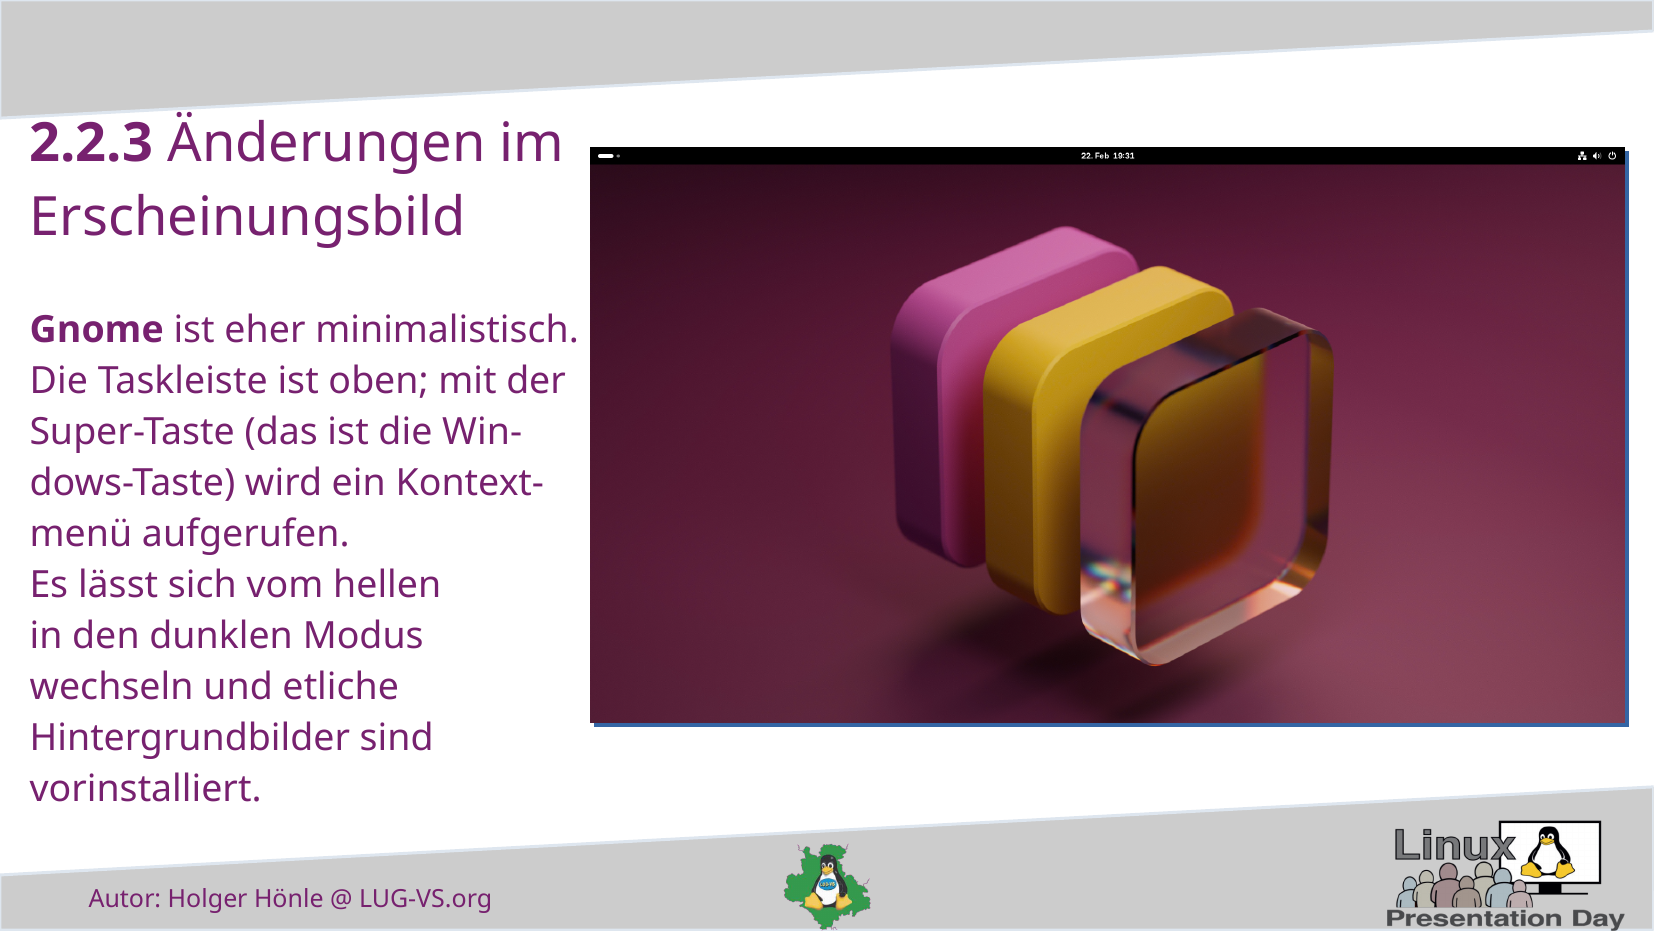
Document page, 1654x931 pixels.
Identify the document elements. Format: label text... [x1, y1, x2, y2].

picture [781, 887, 873, 931]
subtitle 2.2.3 Änderungen im Erscheinungsbild Gnome ist eher minimalistisch. Die Taskleiste ist oben; mit der Super-Taste (das ist die Win- dows-Taste) wird ein Kontext- menü aufgerufen. Es lässt sich vom hellen in den dunklen Modus wechseln und etliche Hintergrundbilder sind vorinstalliert. [29, 29, 1654, 887]
picture [590, 147, 1625, 723]
picture [1387, 887, 1625, 931]
